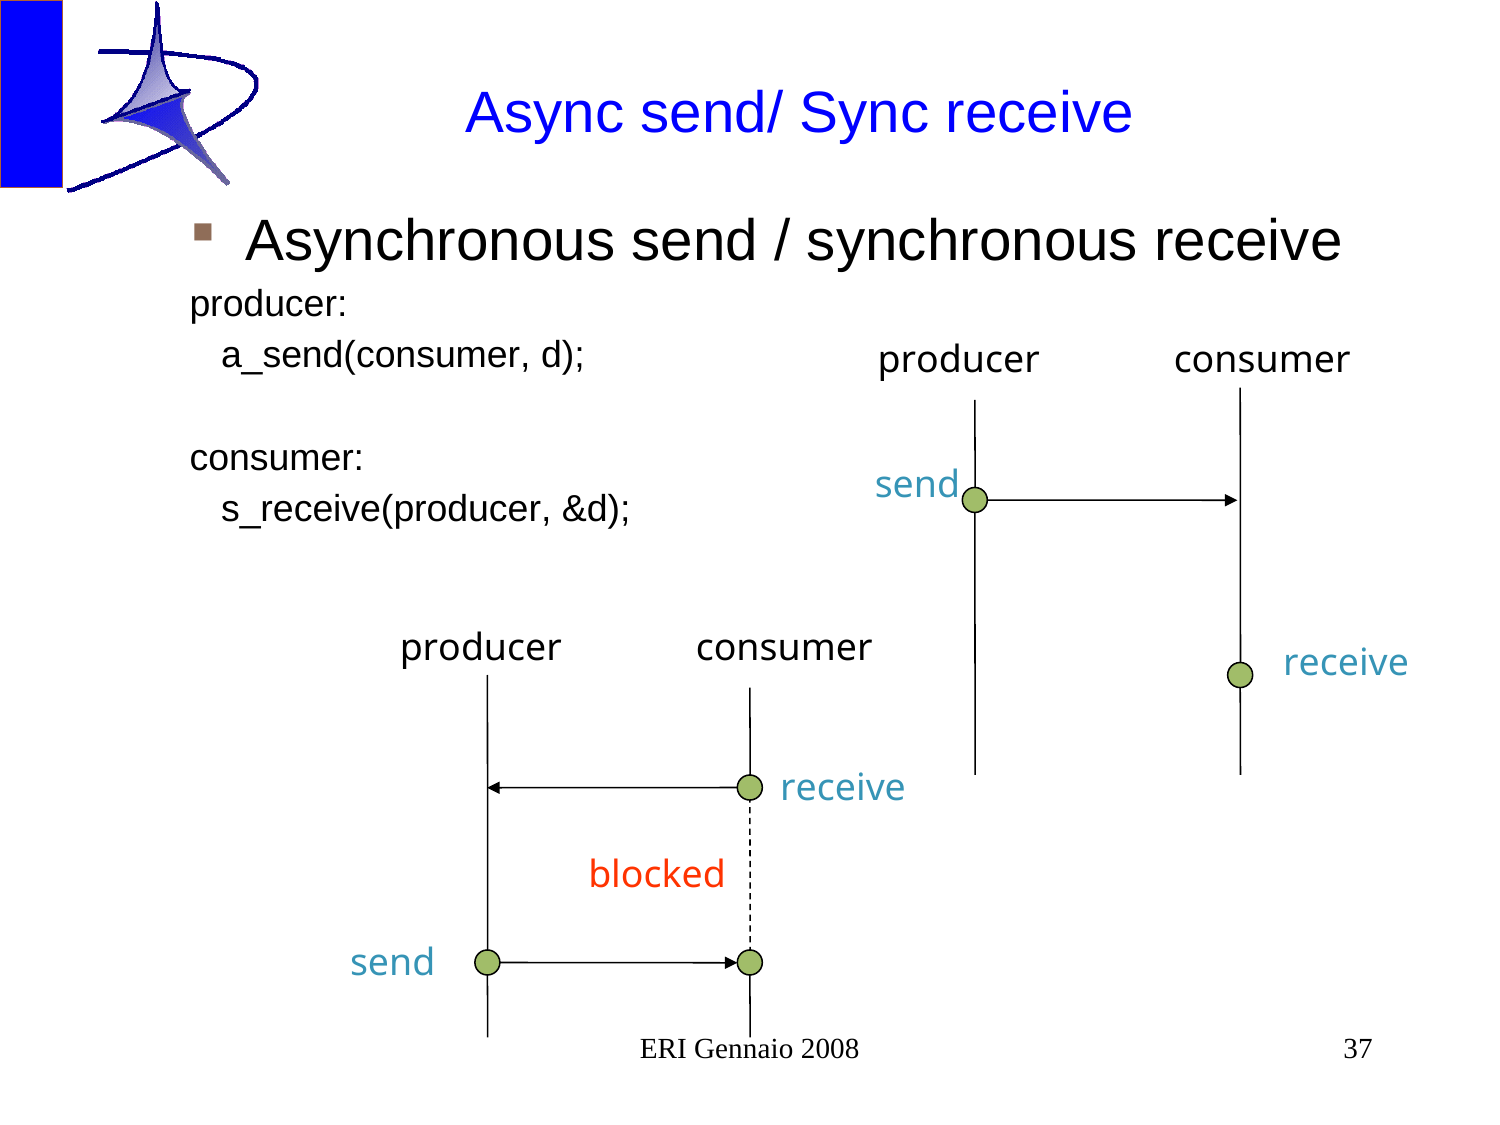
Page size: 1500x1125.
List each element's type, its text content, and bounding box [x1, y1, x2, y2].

title Async send/ Sync receive [174, 62, 1425, 163]
text_box consumer [681, 612, 888, 679]
text_box [962, 487, 988, 513]
picture [62, 0, 263, 197]
text_box [737, 774, 763, 801]
text_box blocked [573, 839, 742, 907]
text_box consumer [1158, 324, 1366, 392]
text_box receive [1268, 627, 1424, 694]
text_box [474, 949, 500, 975]
list Asynchronous send / synchronous receive producer: a_send(consumer, d); consumer: s_receive(producer, &d); [174, 199, 1425, 688]
text_box receive [765, 752, 922, 819]
text_box producer [385, 612, 578, 679]
text_box producer [862, 324, 1055, 392]
text_box [737, 949, 763, 975]
text_box send [335, 927, 451, 994]
text_box [1227, 662, 1253, 688]
text_box send [860, 449, 976, 517]
